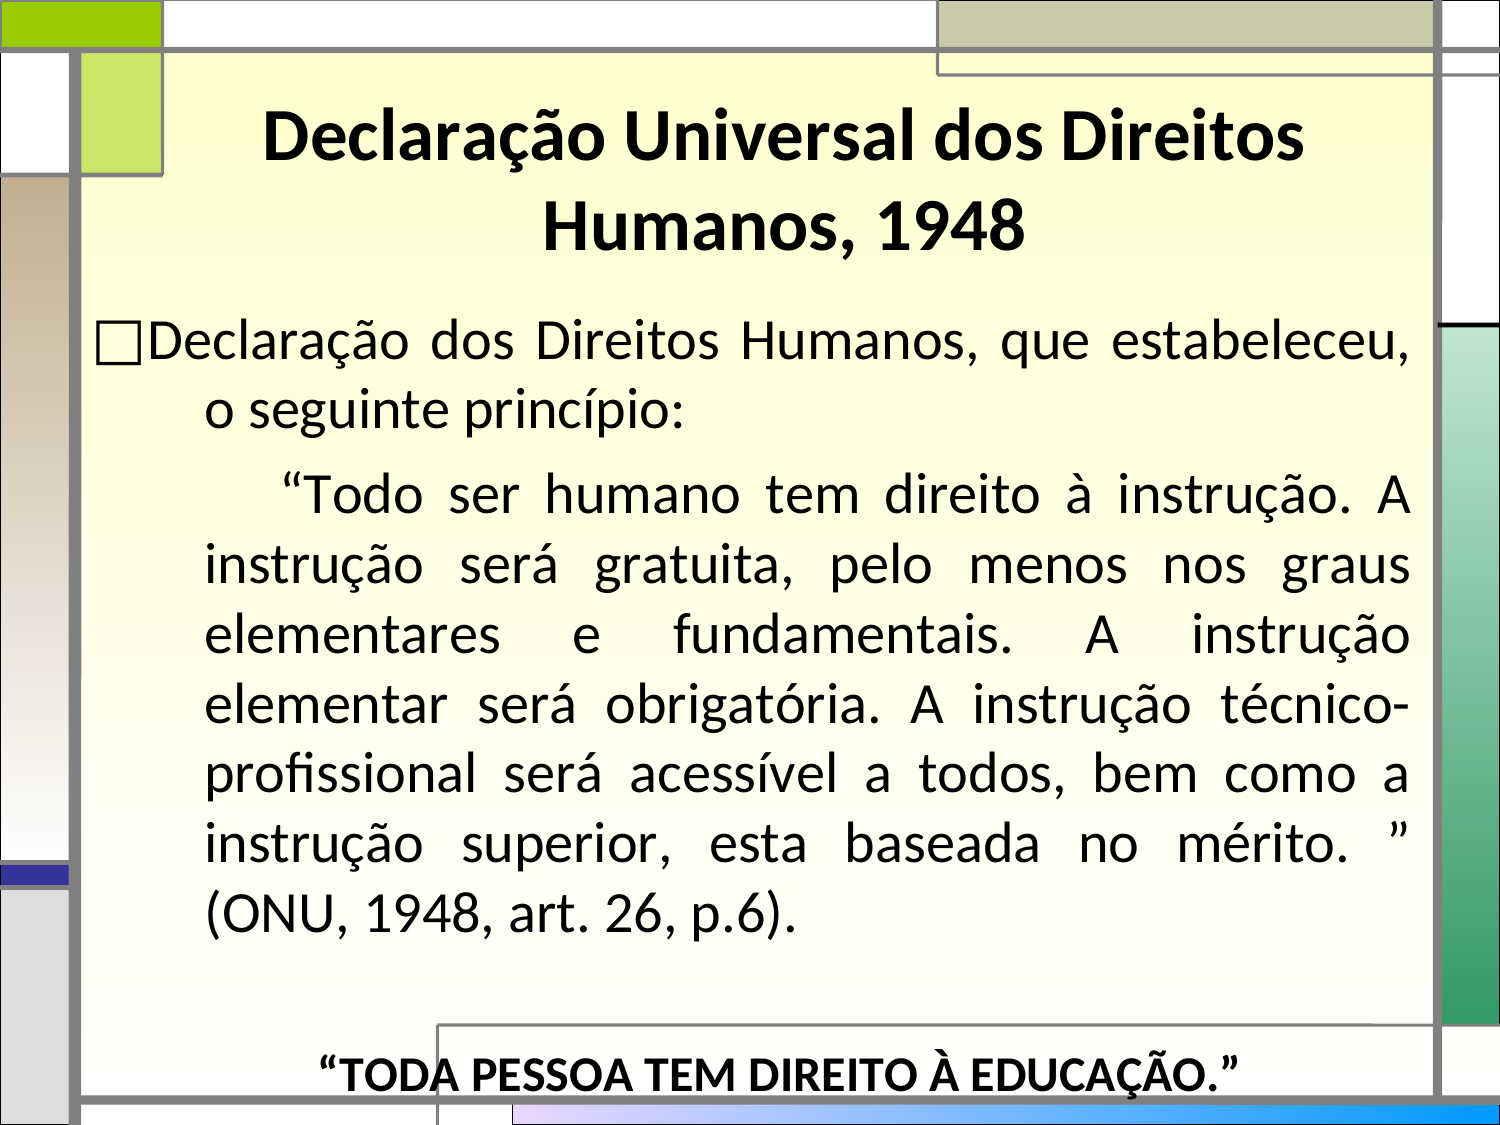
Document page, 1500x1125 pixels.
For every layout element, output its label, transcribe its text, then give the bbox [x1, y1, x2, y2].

list Declaração dos Direitos Humanos, que estabeleceu, o seguinte princípio: “Todo ser humano tem direito à instrução. A instrução será gratuita, pelo menos nos graus elementares e fundamentais. A instrução elementar será obrigatória. A instrução técnico-profissional será acessível a todos, bem como a instrução superior, esta baseada no mérito. ” (ONU, 1948, art. 26, p.6). “TODA PESSOA TEM DIREITO À EDUCAÇÃO.” [76, 293, 1427, 1125]
title Declaração Universal dos Direitos Humanos, 1948 [147, 78, 1423, 266]
